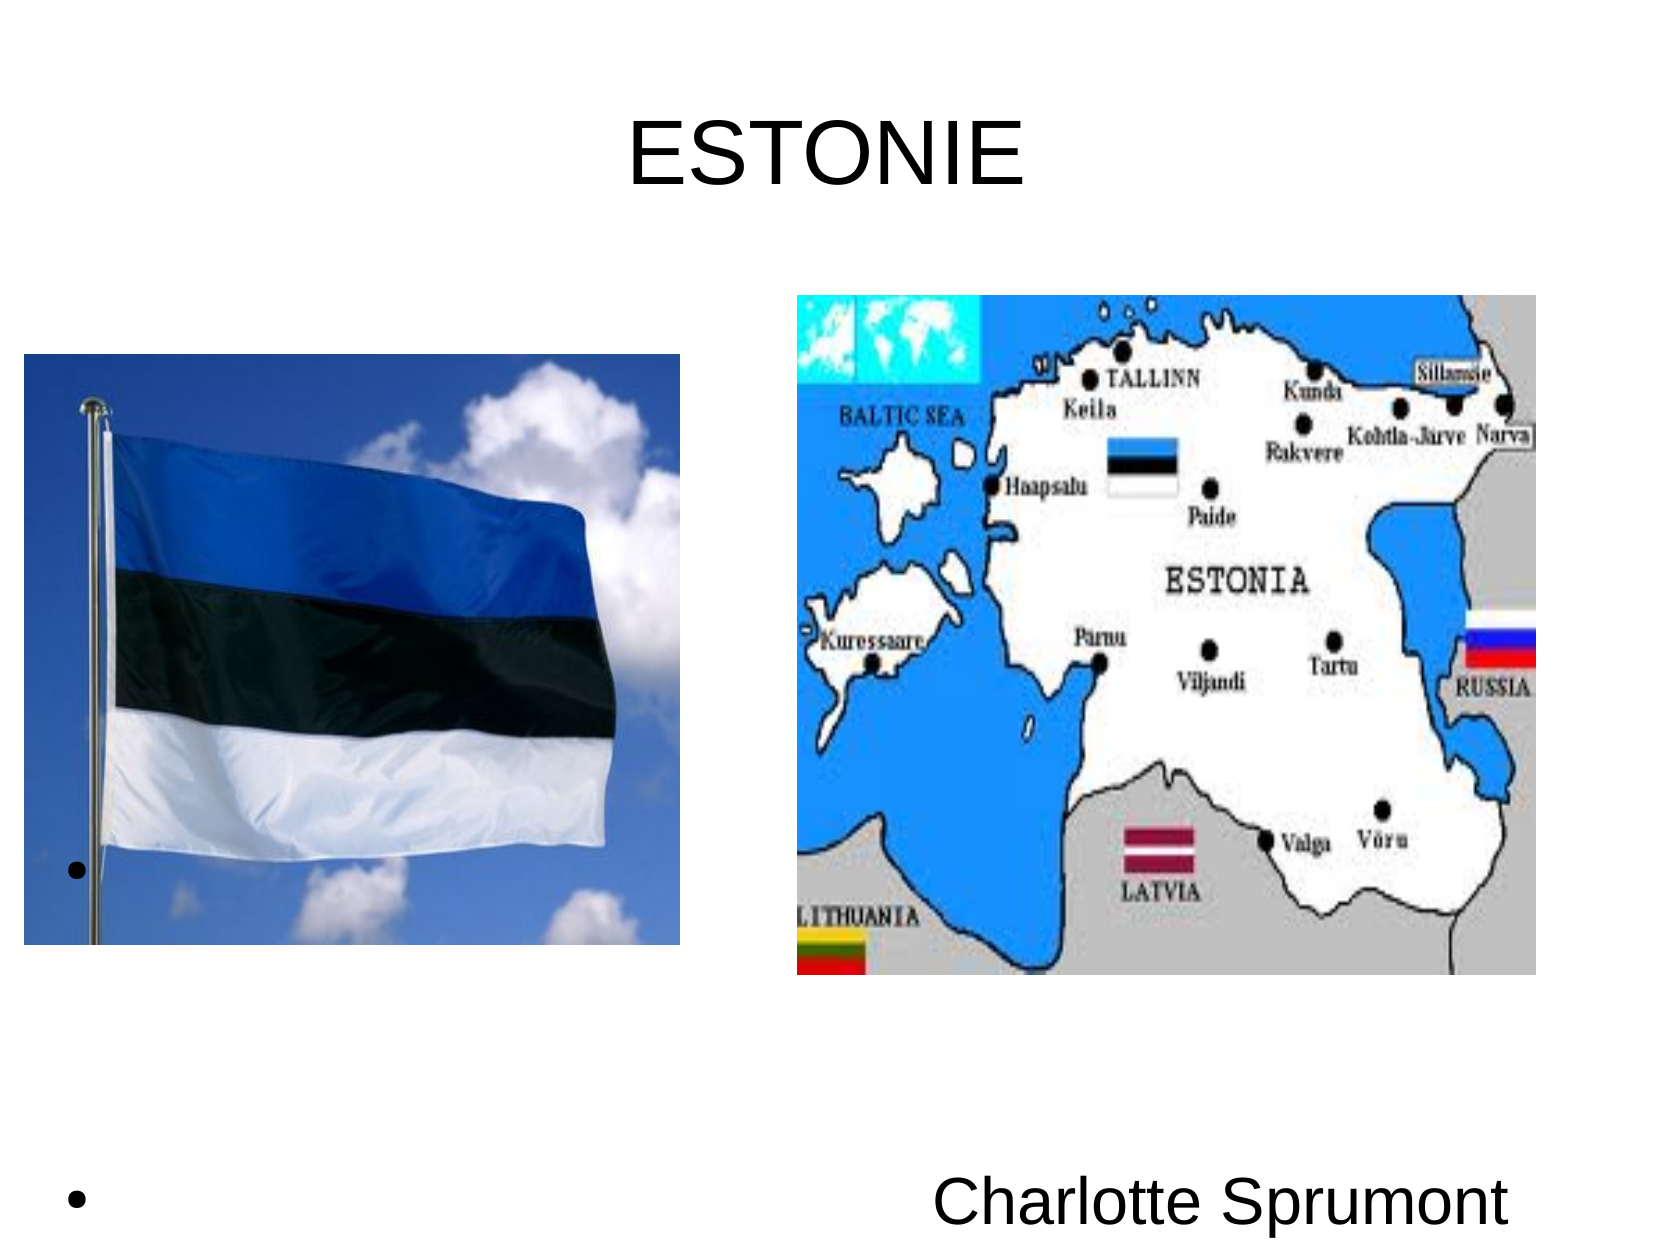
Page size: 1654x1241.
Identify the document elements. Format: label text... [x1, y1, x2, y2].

picture [797, 295, 979, 383]
title ESTONIE [82, 49, 1571, 257]
list Charlotte Sprumont [47, 835, 1536, 1241]
picture [24, 354, 680, 945]
picture [797, 295, 1536, 835]
